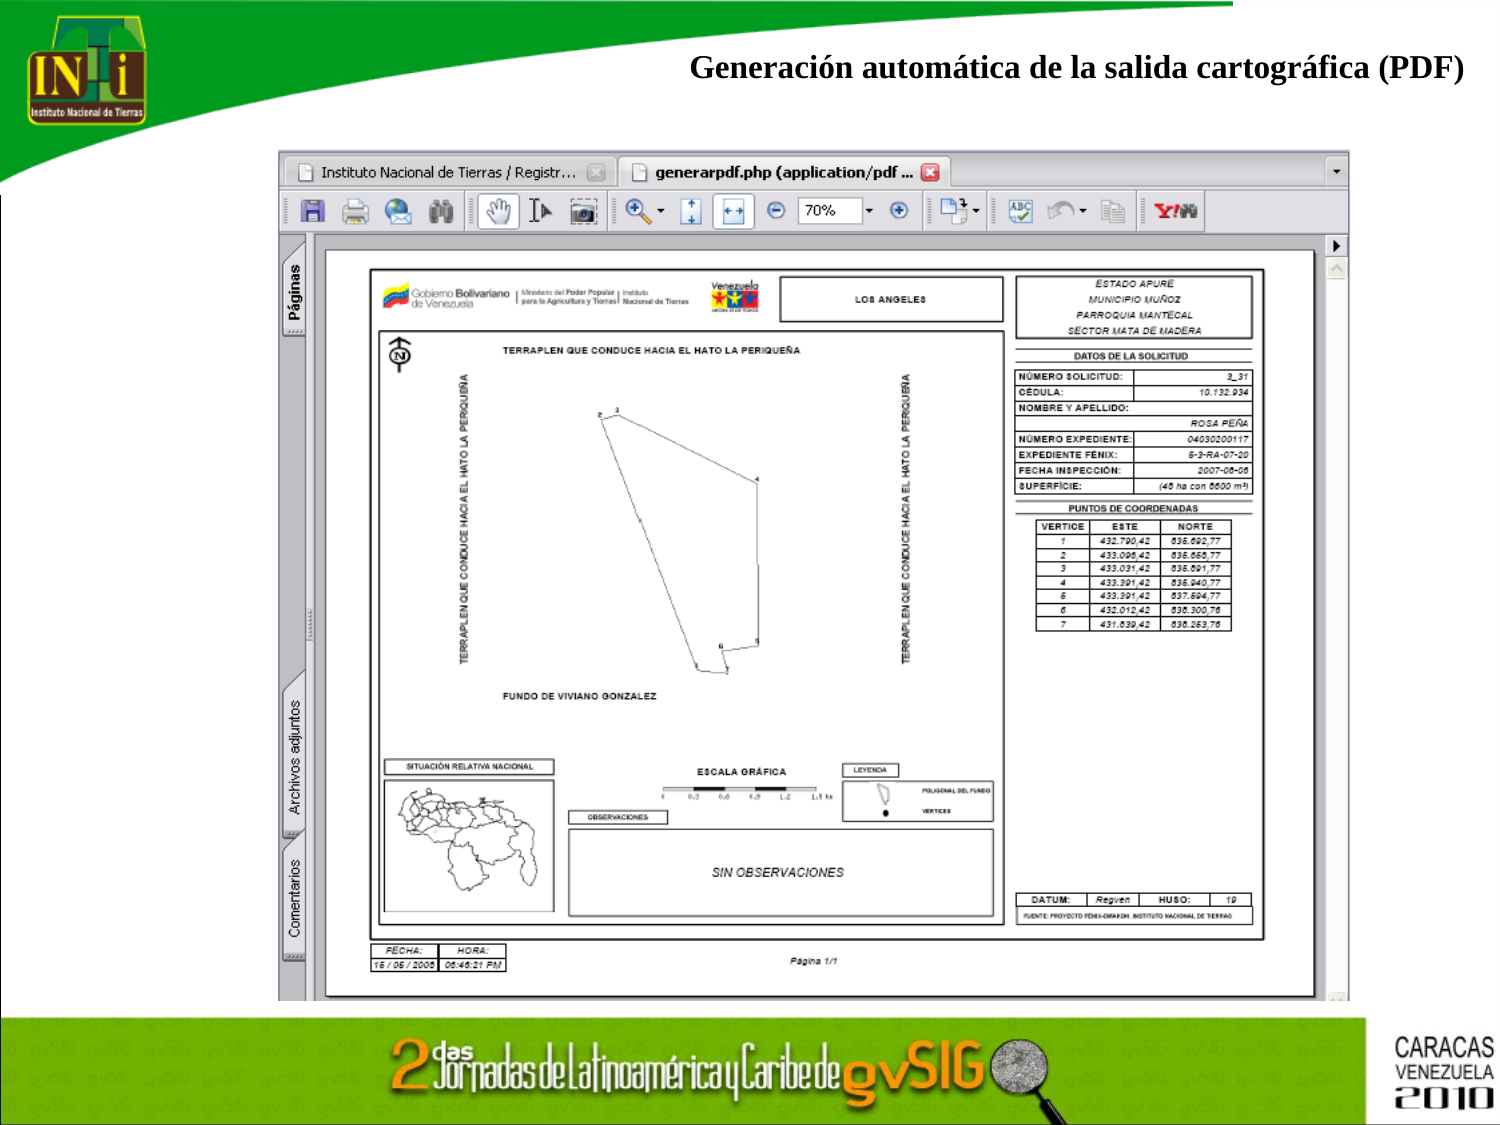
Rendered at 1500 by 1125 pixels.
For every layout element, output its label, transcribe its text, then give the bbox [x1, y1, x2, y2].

picture [0, 0, 1500, 1125]
text_box Generación automática de la salida cartográfica (PDF) [674, 37, 1481, 93]
